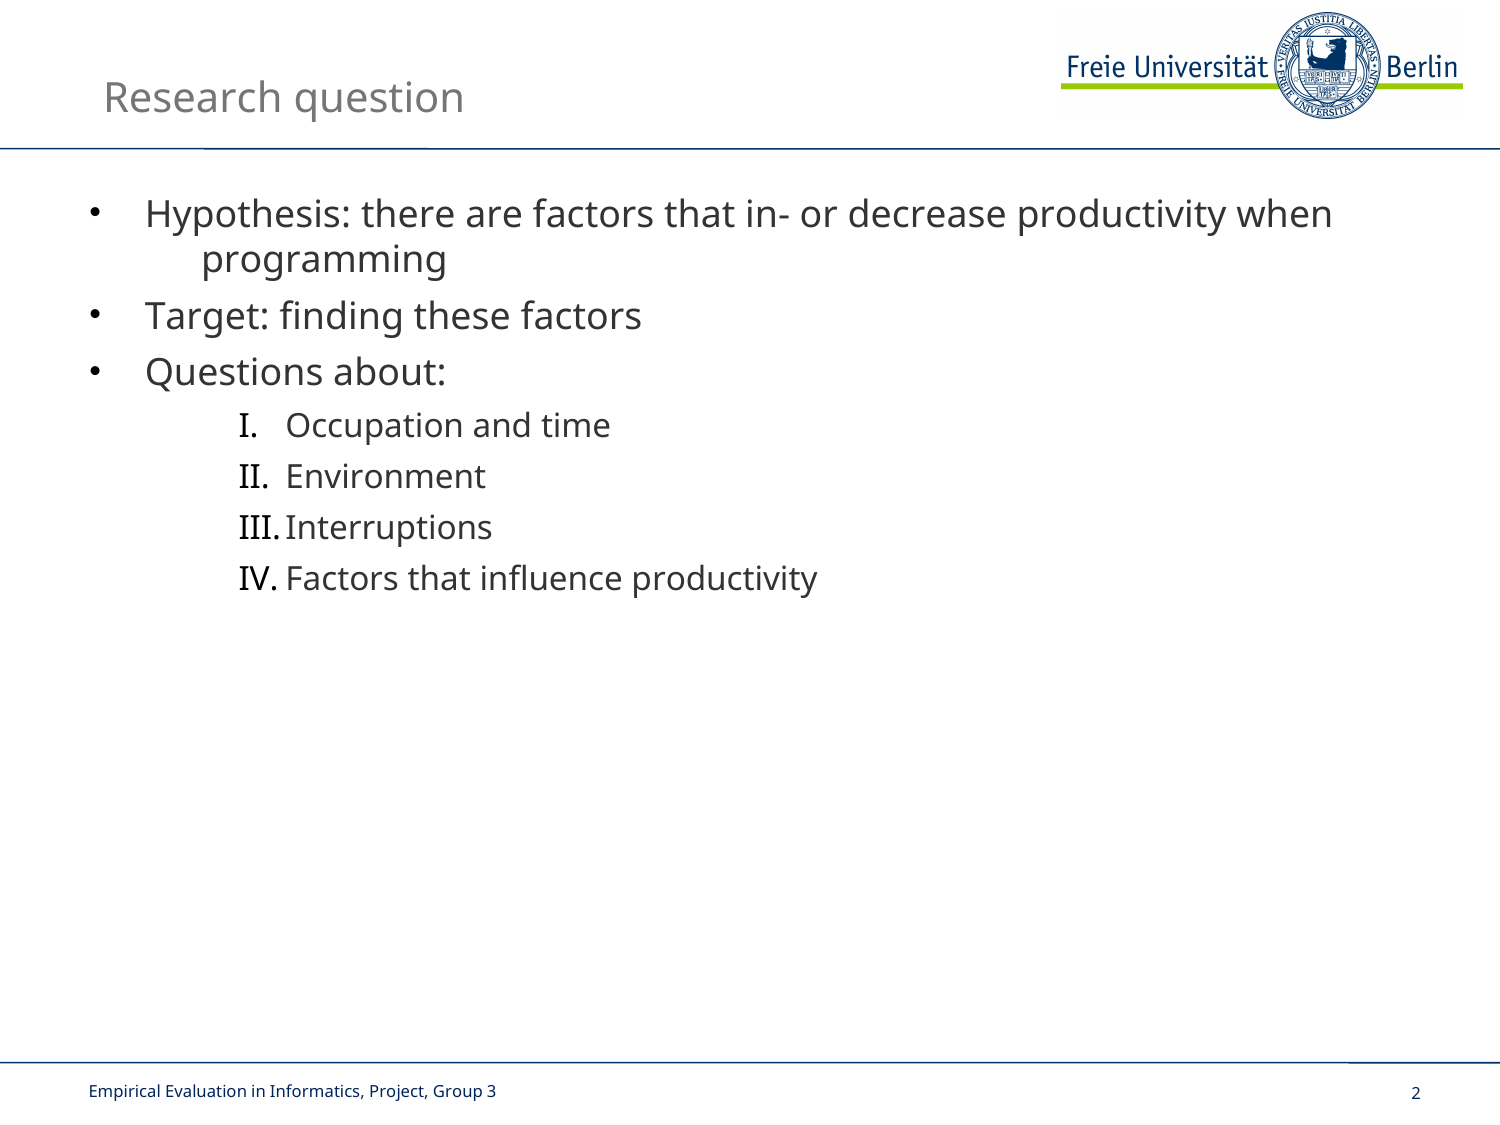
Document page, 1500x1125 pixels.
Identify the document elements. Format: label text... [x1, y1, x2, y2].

list Hypothesis: there are factors that in- or decrease productivity when programming Target: finding these factors Questions about: Occupation and time Environment Interruptions Factors that influence productivity [88, 188, 1459, 1022]
title Research question [88, 56, 1275, 143]
picture [1061, 12, 1463, 119]
